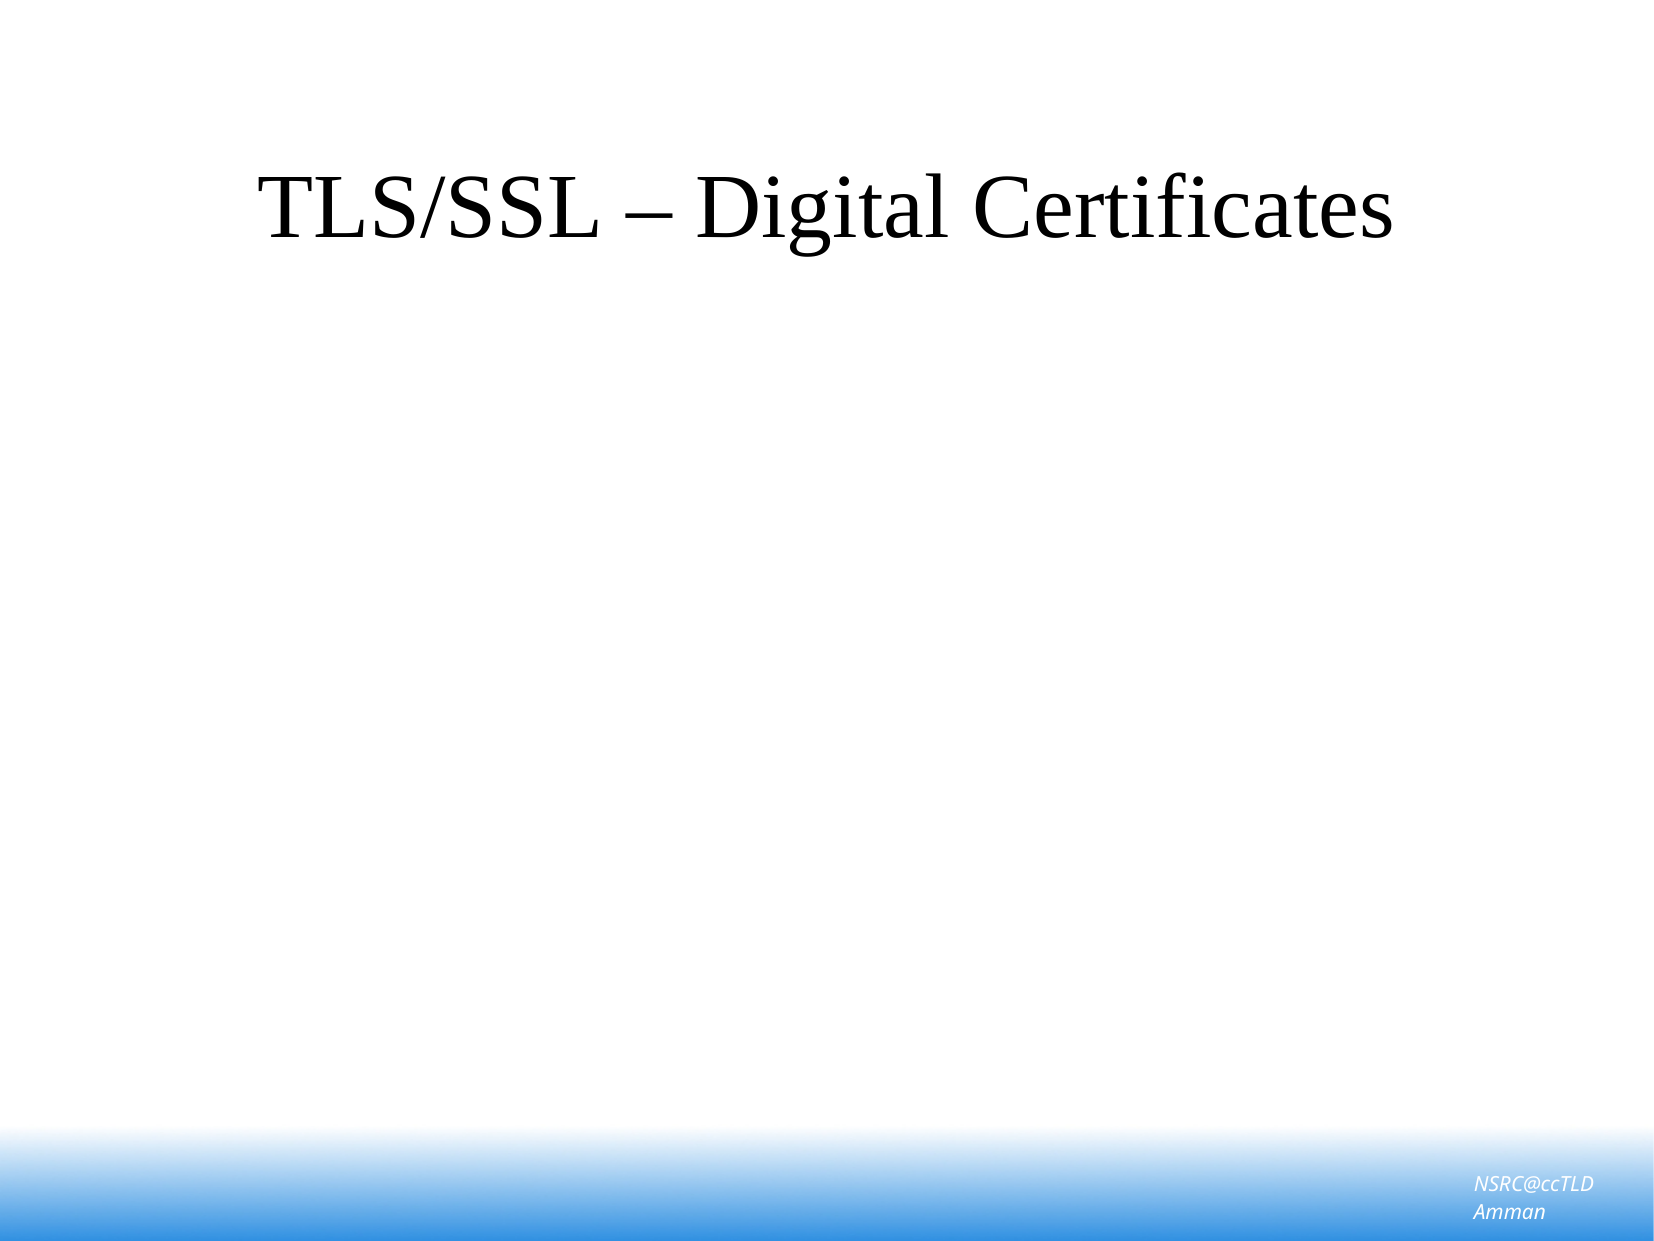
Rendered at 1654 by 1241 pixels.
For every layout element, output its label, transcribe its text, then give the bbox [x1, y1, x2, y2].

title TLS/SSL – Digital Certificates [121, 102, 1534, 310]
picture [0, 1124, 1654, 1241]
